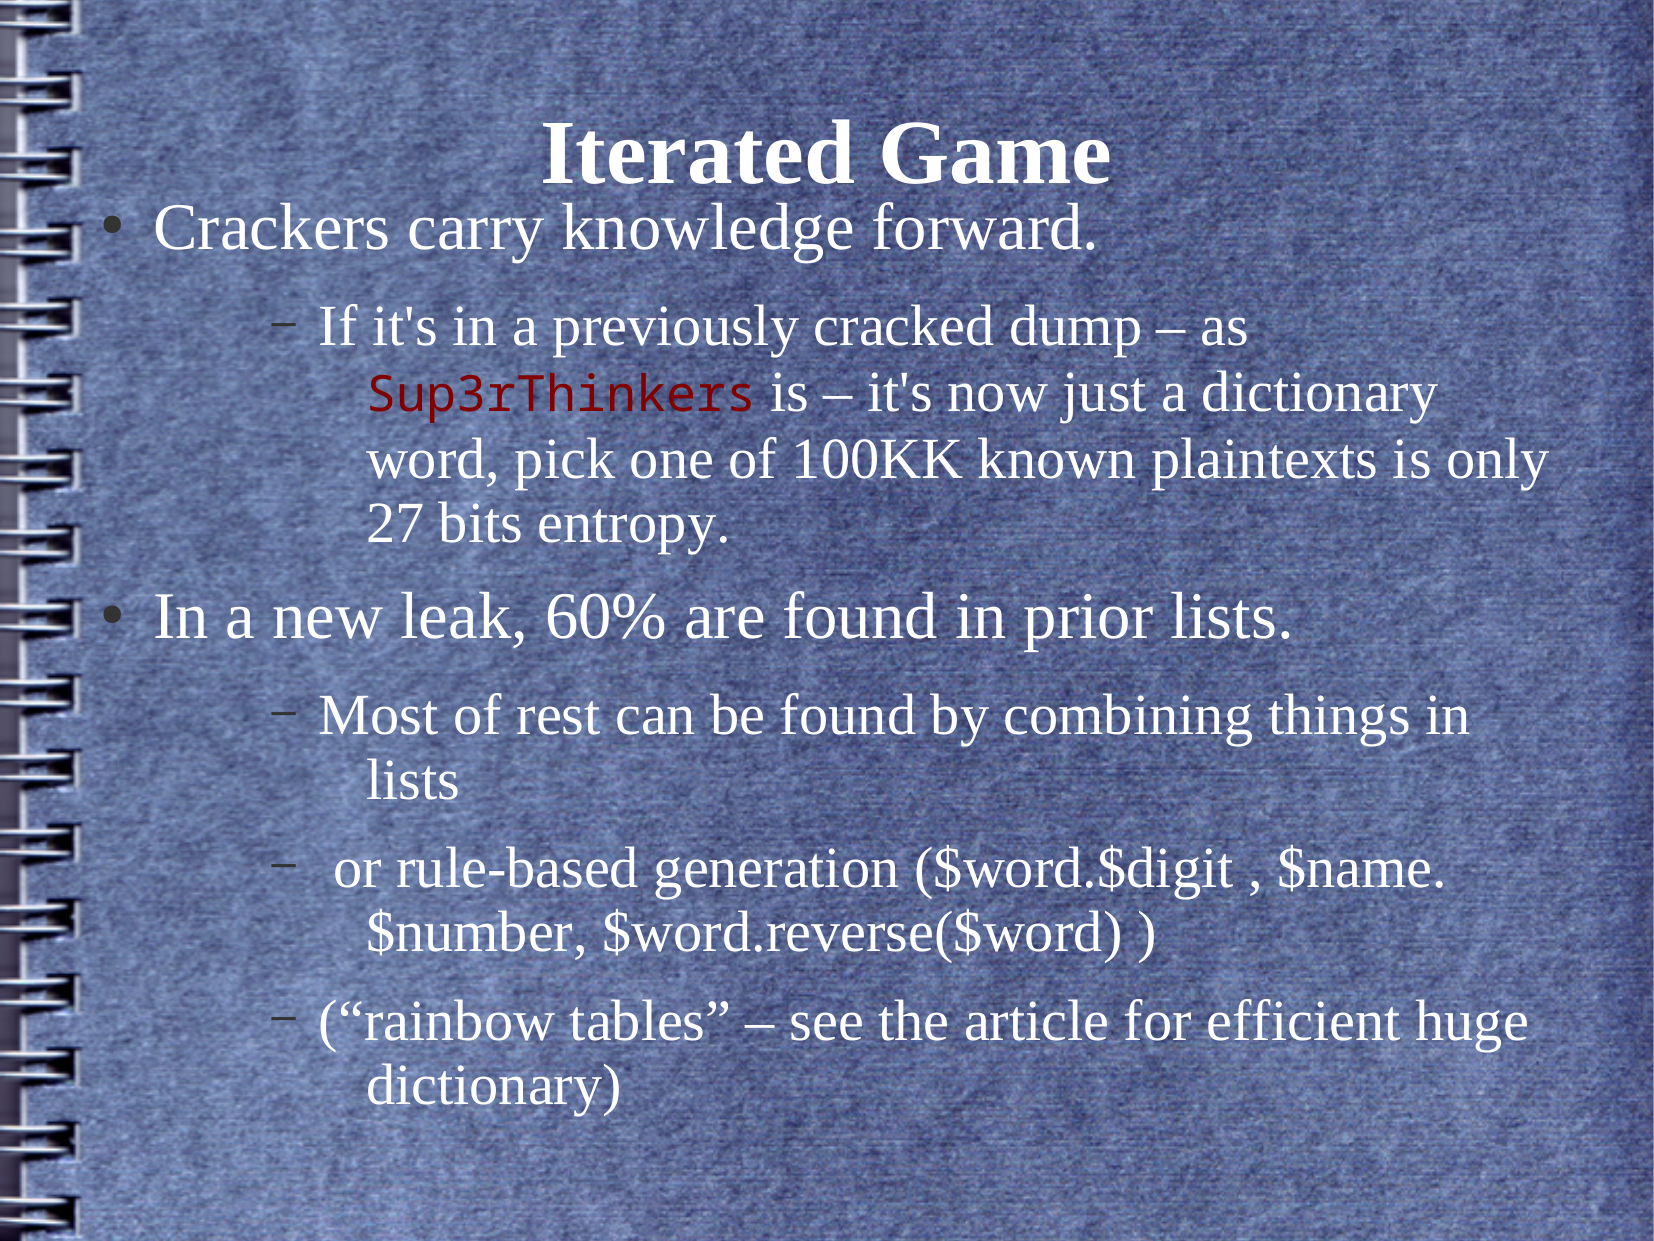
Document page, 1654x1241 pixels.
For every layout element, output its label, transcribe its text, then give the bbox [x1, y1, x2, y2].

list Crackers carry knowledge forward. If it's in a previously cracked dump – as Sup3rThinkers is – it's now just a dictionary word, pick one of 100KK known plaintexts is only 27 bits entropy. In a new leak, 60% are found in prior lists. Most of rest can be found by combining things in lists or rule-based generation ($word.$digit , $name.$number, $word.reverse($word) ) (“rainbow tables” – see the article for efficient huge dictionary) [82, 189, 1571, 1158]
picture [0, 0, 1654, 1241]
title Iterated Game [82, 56, 1571, 189]
